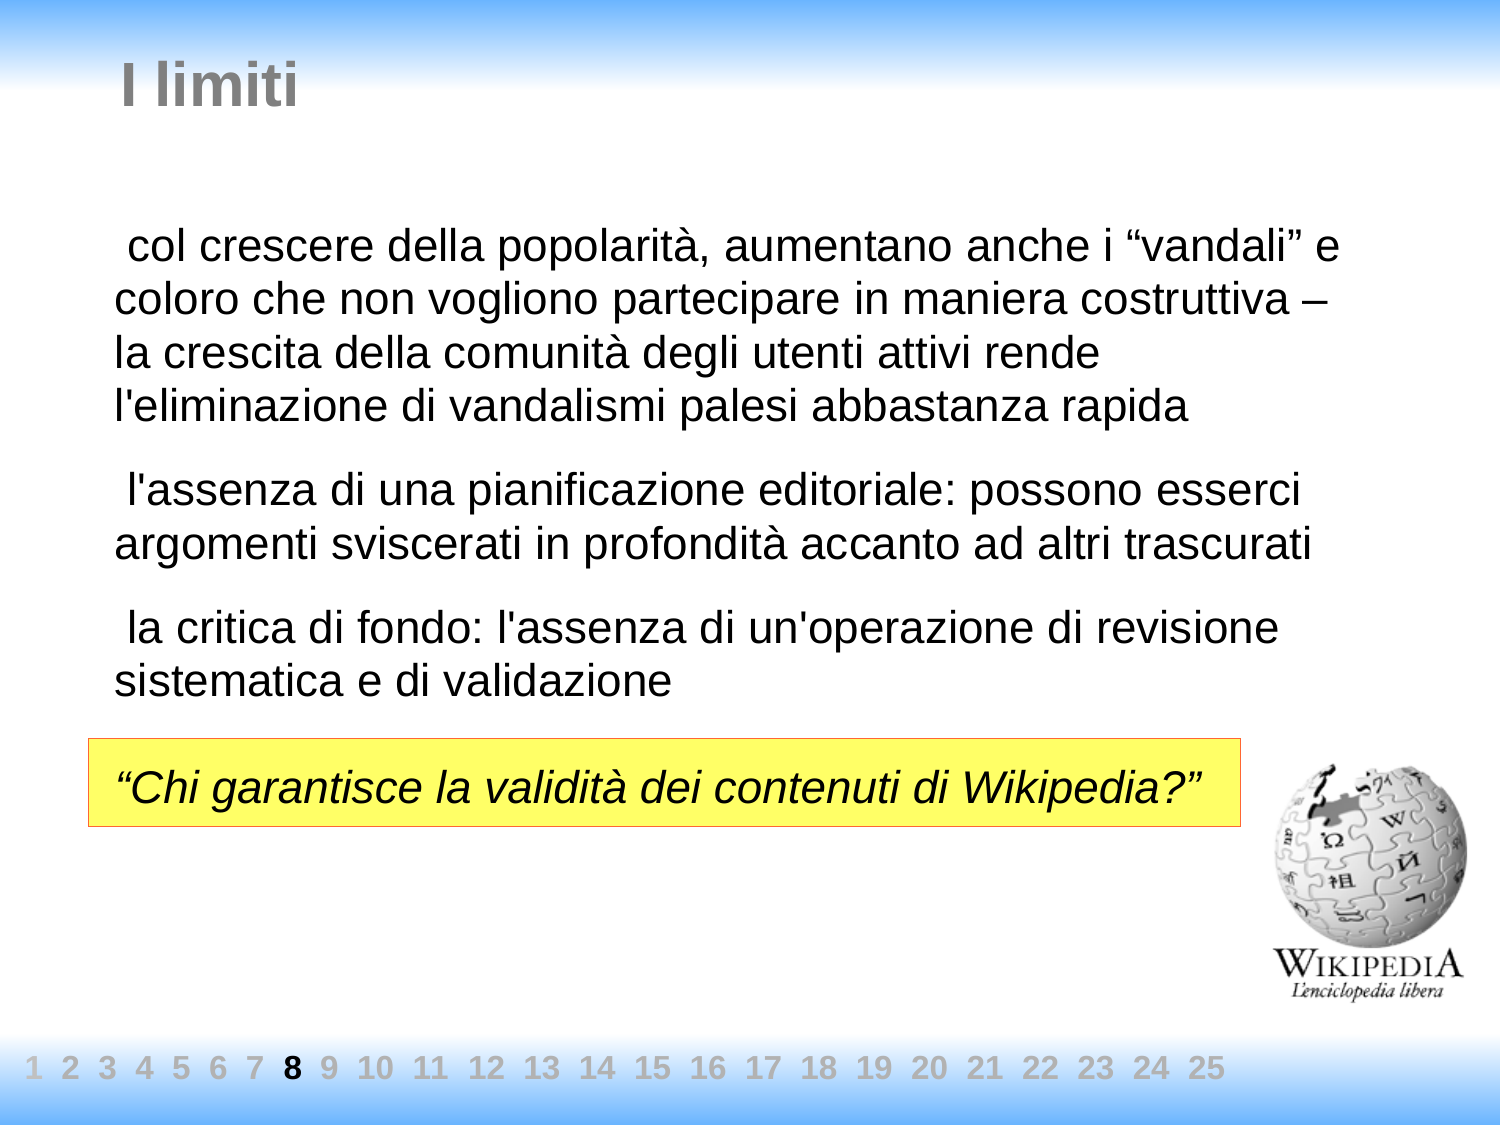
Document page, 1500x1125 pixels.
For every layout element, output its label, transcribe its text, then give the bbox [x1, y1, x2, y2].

text_box [88, 738, 1241, 827]
text_box 1 2 3 4 5 6 7 8 9 10 11 12 13 14 15 16 17 18 19 20 21 22 23 24 25 [24, 1049, 1267, 1087]
text_box [0, 0, 1500, 91]
chart [1265, 762, 1477, 1005]
text_box col crescere della popolarità, aumentano anche i “vandali” e coloro che non vogliono partecipare in maniera costruttiva – la crescita della comunità degli utenti attivi rende l'eliminazione di vandalismi palesi abbastanza rapida l'assenza di una pianificazione editoriale: possono esserci argomenti sviscerati in profondità accanto ad altri trascurati la critica di fondo: l'assenza di un'operazione di revisione sistematica e di validazione “Chi garantisce la validità dei contenuti di Wikipedia?” [100, 210, 1388, 821]
text_box I limiti [120, 50, 1479, 120]
text_box [0, 1034, 1500, 1125]
